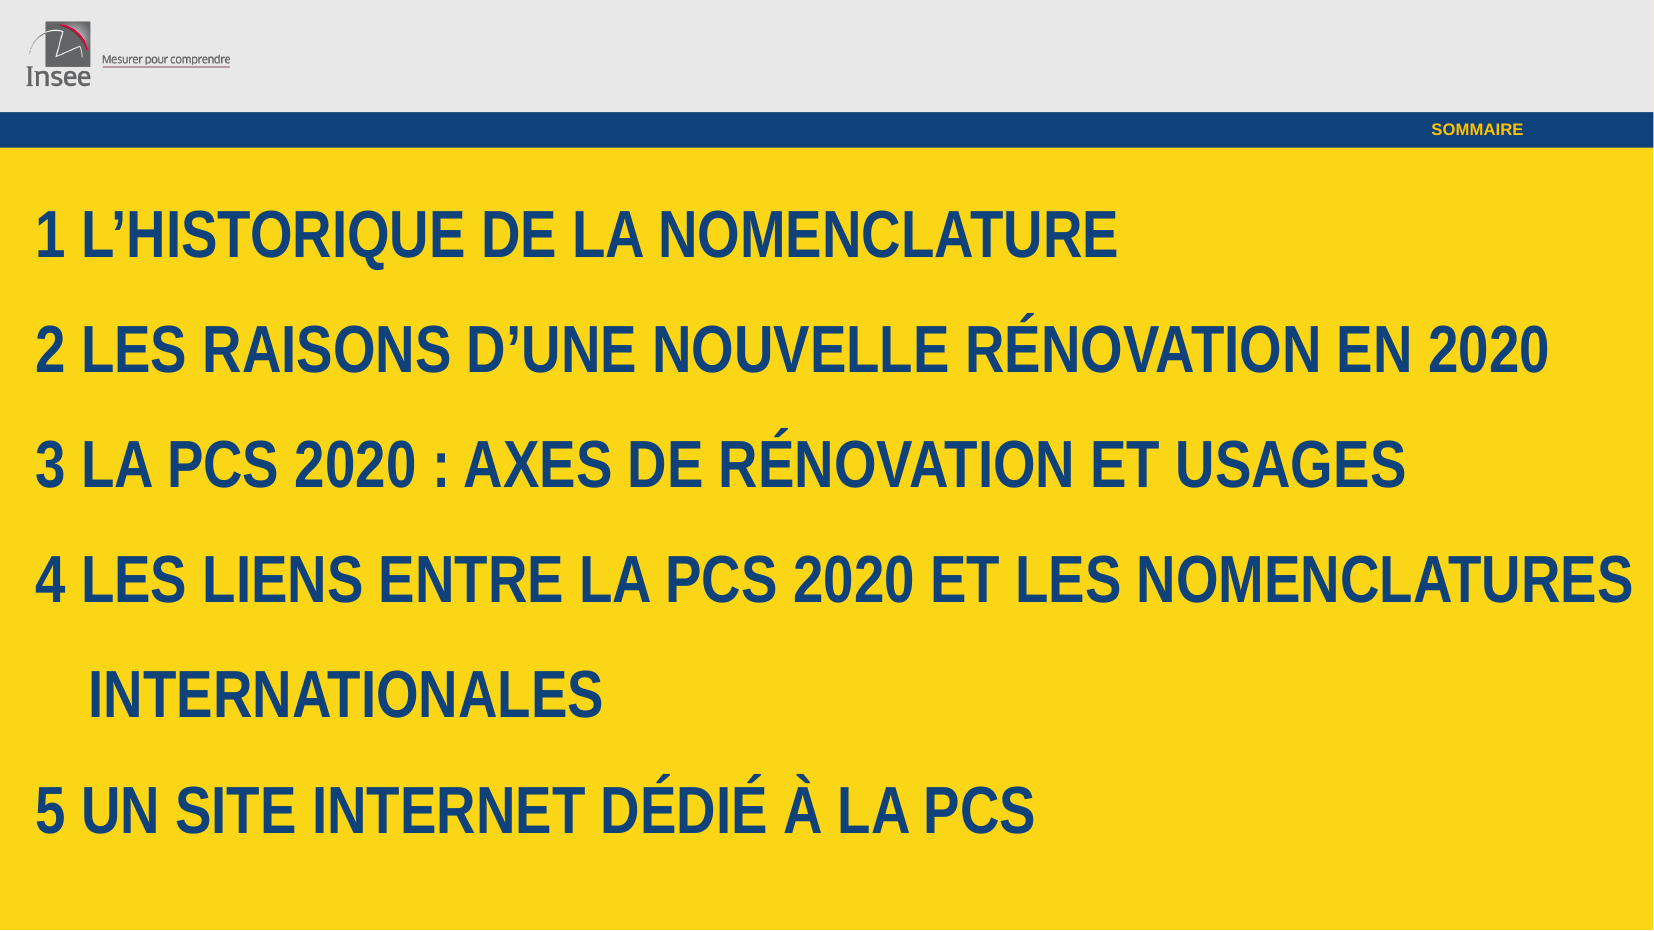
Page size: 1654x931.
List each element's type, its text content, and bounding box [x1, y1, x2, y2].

picture [23, 0, 230, 89]
subtitle L’historique de la nomenclature Les raisons d’une nouvelle rénovation en 2020 La PCS 2020 : axes de rénovation et usages Les liens entre la PCS 2020 et les nomenclatures internationales Un site internet dédié à la PCS [35, 106, 1642, 898]
